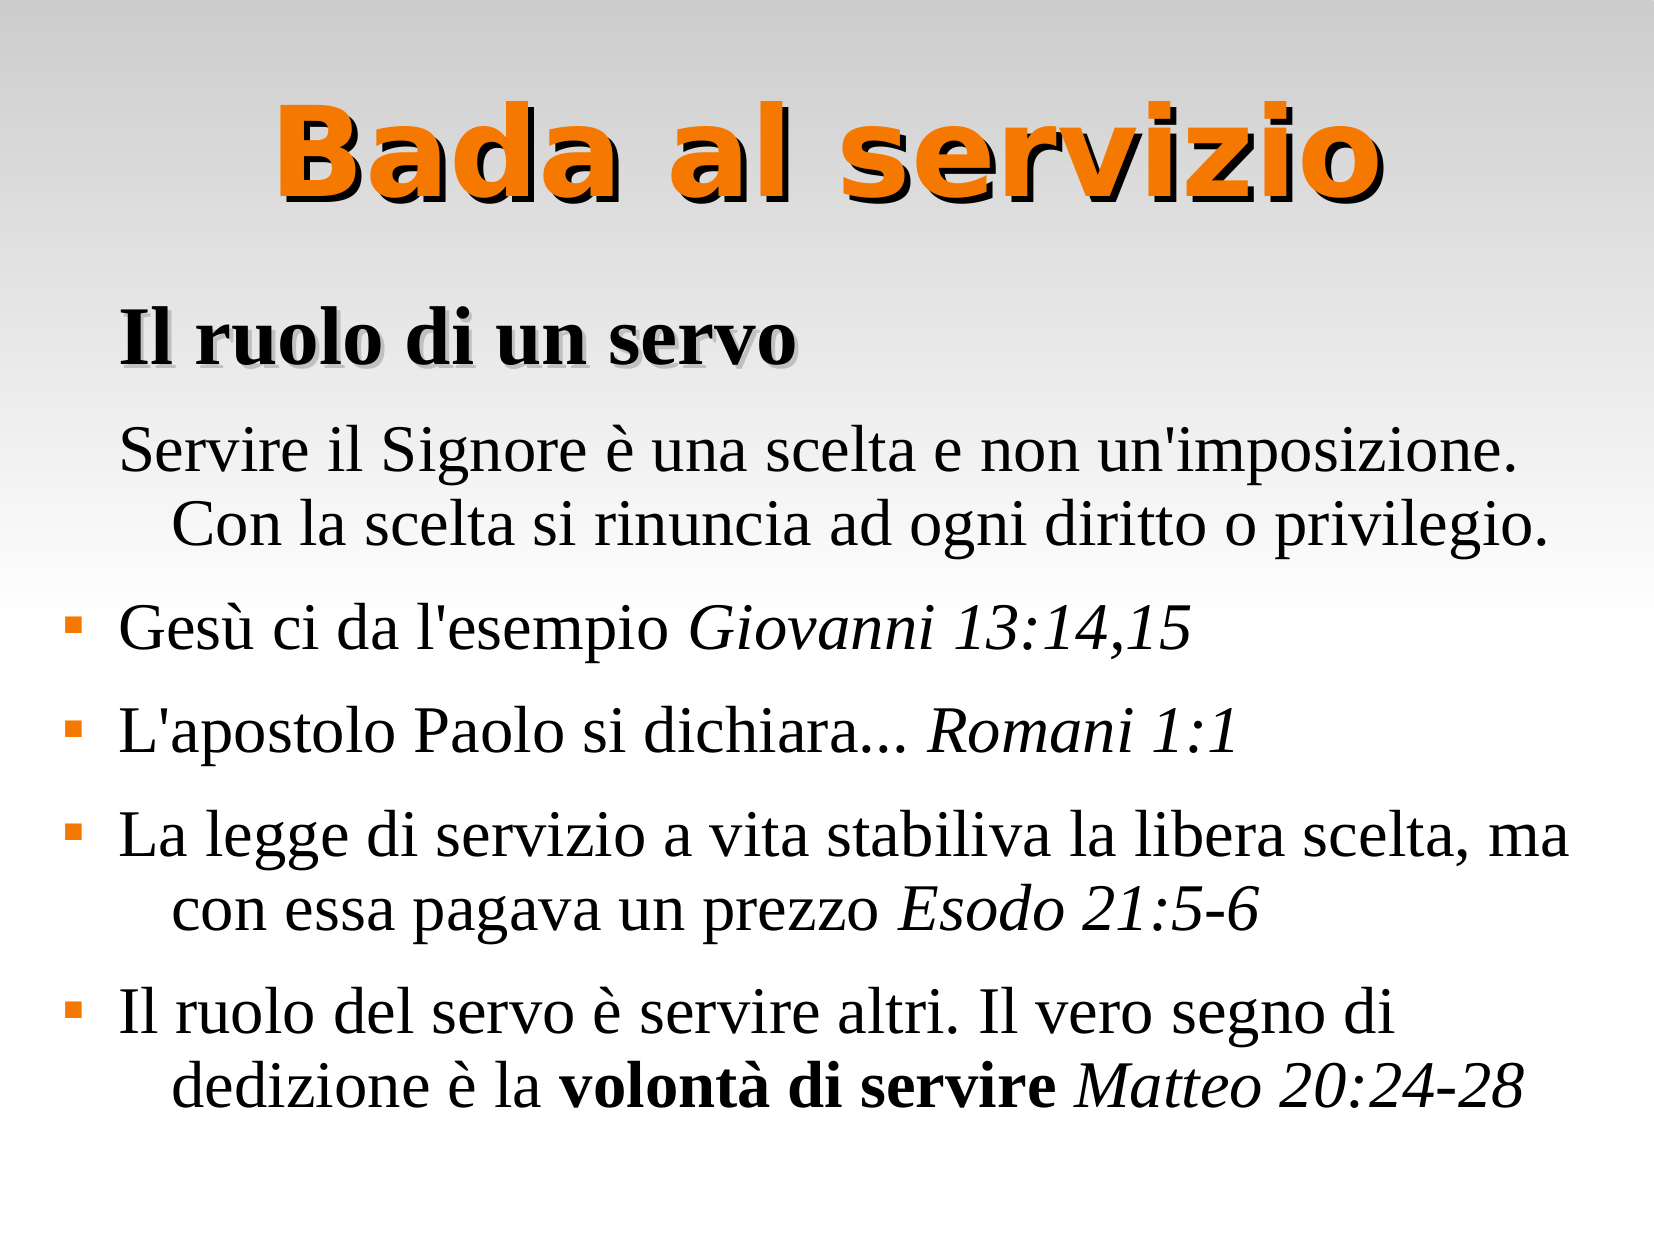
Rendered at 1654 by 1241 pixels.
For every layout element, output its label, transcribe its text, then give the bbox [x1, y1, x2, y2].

title Bada al servizio [82, 56, 1571, 250]
list Il ruolo di un servo Servire il Signore è una scelta e non un'imposizione. Con la scelta si rinuncia ad ogni diritto o privilegio. Gesù ci da l'esempio Giovanni 13:14,15 L'apostolo Paolo si dichiara... Romani 1:1 La legge di servizio a vita stabiliva la libera scelta, ma con essa pagava un prezzo Esodo 21:5-6 Il ruolo del servo è servire altri. Il vero segno di dedizione è la volontà di servire Matteo 20:24-28 [29, 290, 1625, 1200]
